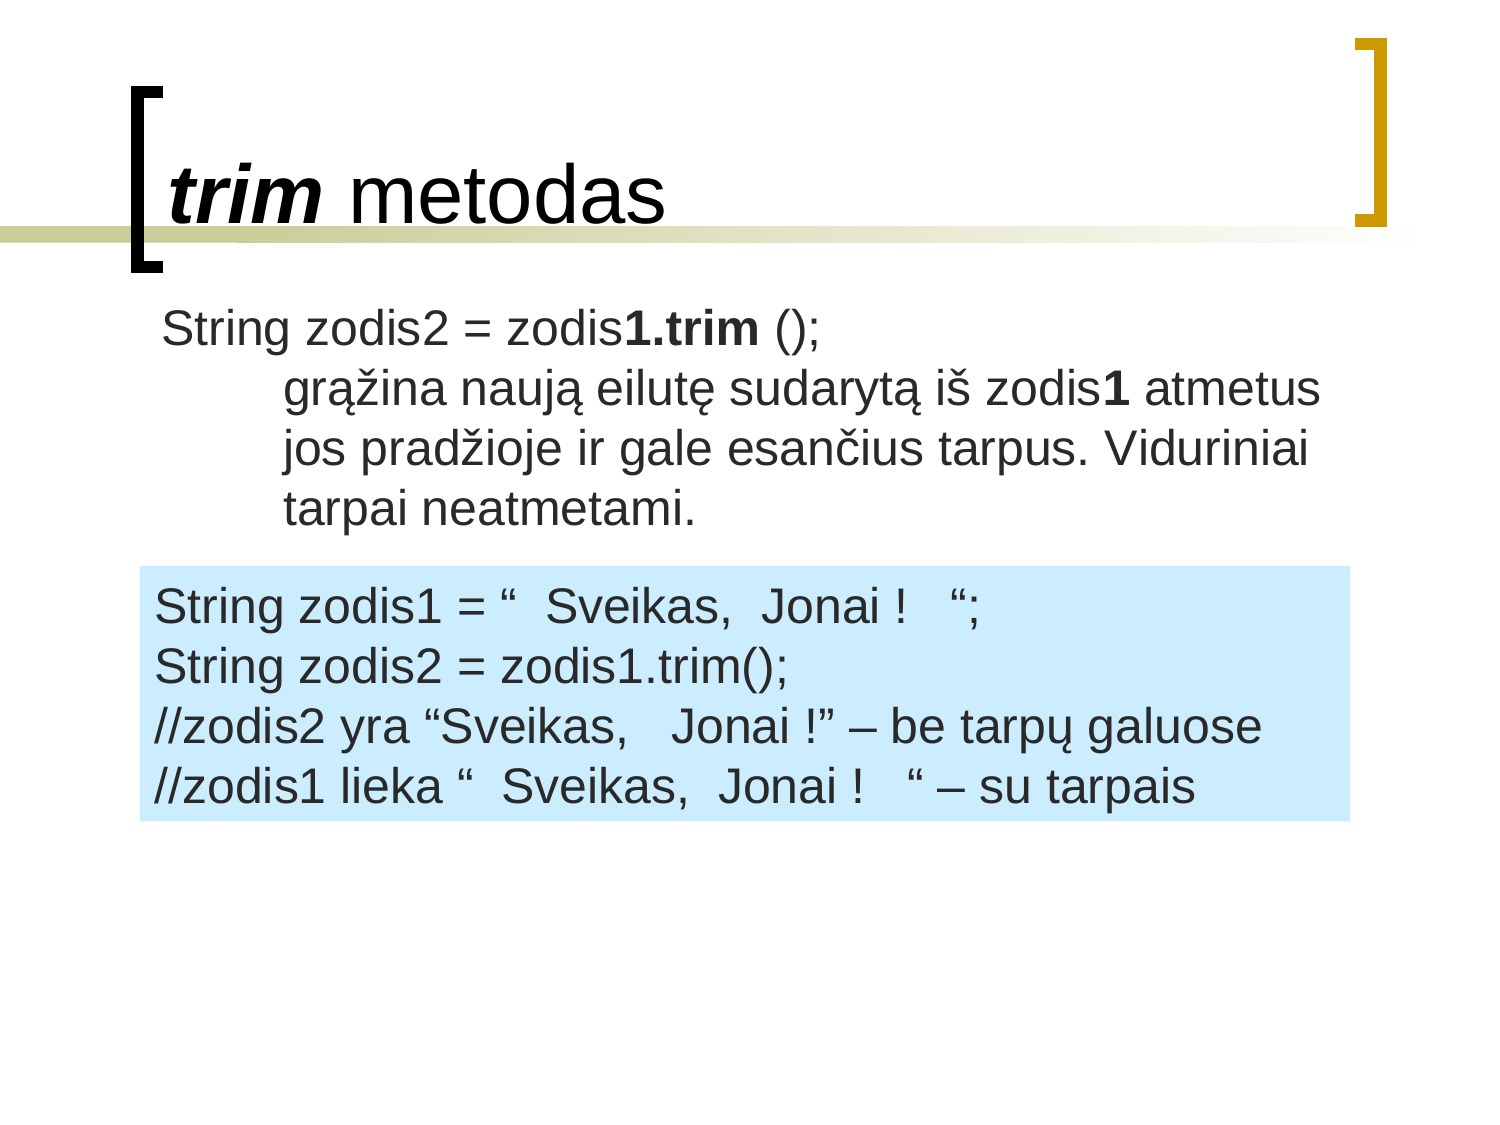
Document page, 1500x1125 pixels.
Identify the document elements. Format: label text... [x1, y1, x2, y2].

text_box String zodis1 = “ Sveikas, Jonai ! “; String zodis2 = zodis1.trim(); //zodis2 yra “Sveikas, Jonai !” – be tarpų galuose //zodis1 lieka “ Sveikas, Jonai ! “ – su tarpais [139, 565, 1351, 822]
title trim metodas [152, 15, 1328, 248]
list String zodis2 = zodis1.trim (); grąžina naują eilutę sudarytą iš zodis1 atmetus jos pradžioje ir gale esančius tarpus. Viduriniai tarpai neatmetami. [146, 287, 1361, 755]
